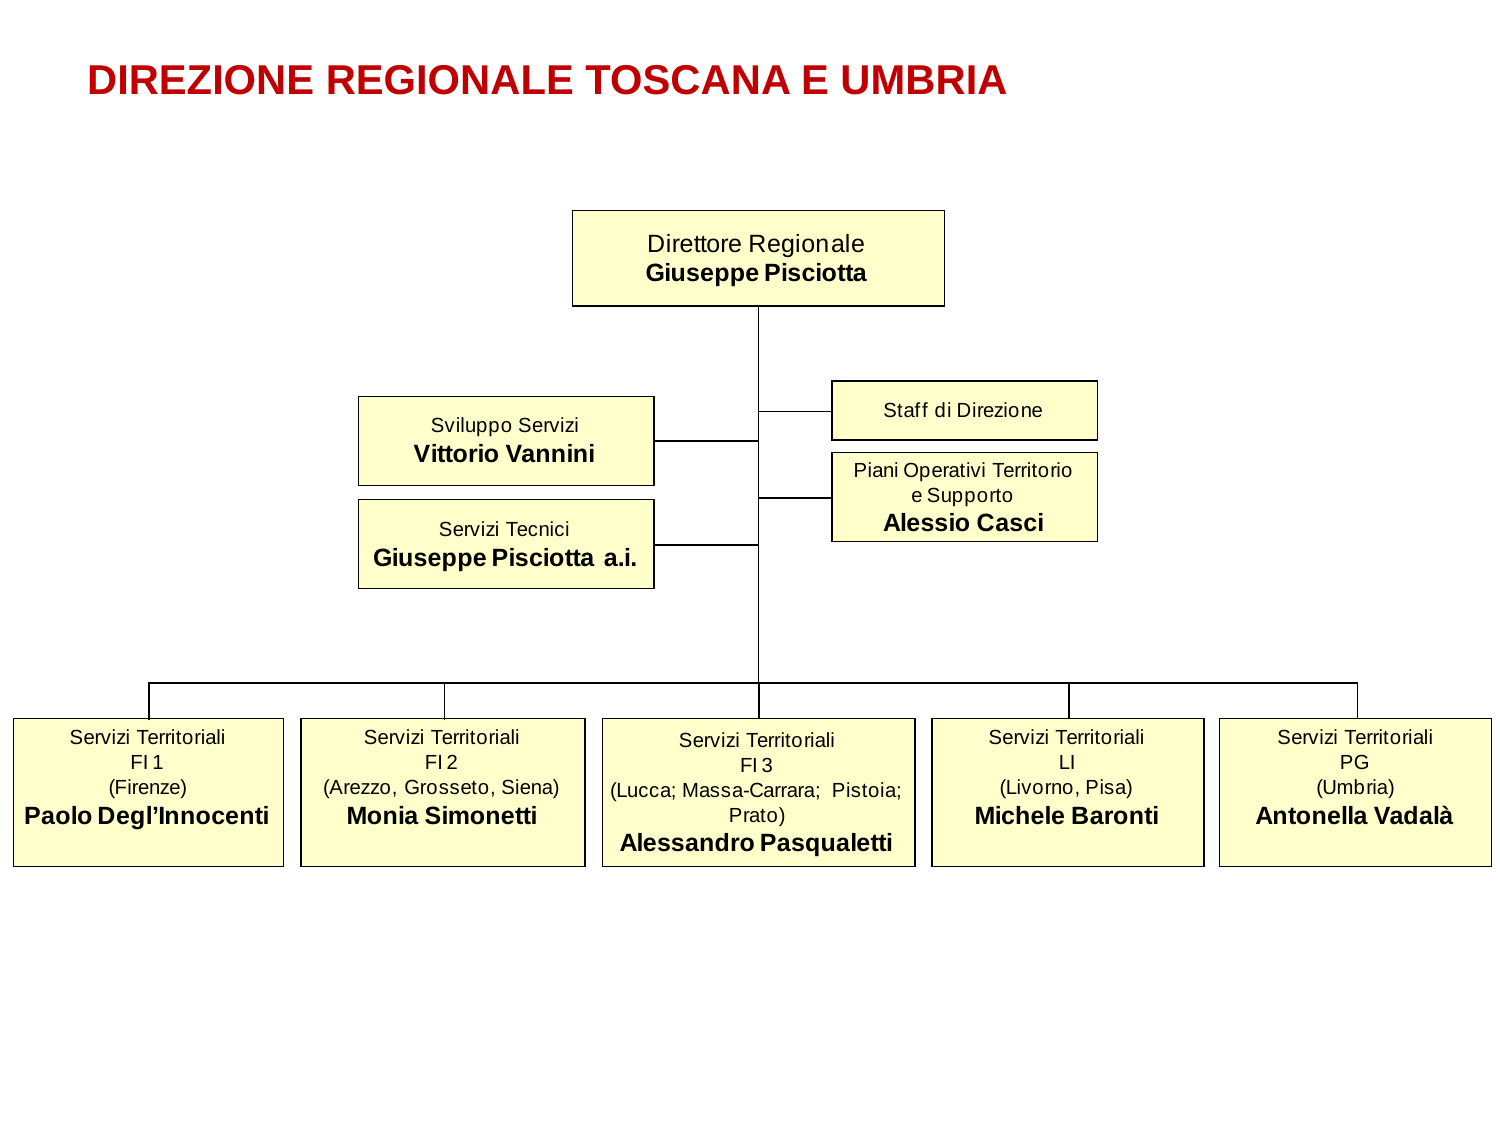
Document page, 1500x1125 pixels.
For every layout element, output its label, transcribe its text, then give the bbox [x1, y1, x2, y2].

picture [7, 208, 1493, 868]
title DIREZIONE REGIONALE TOSCANA E UMBRIA [72, 45, 1462, 128]
